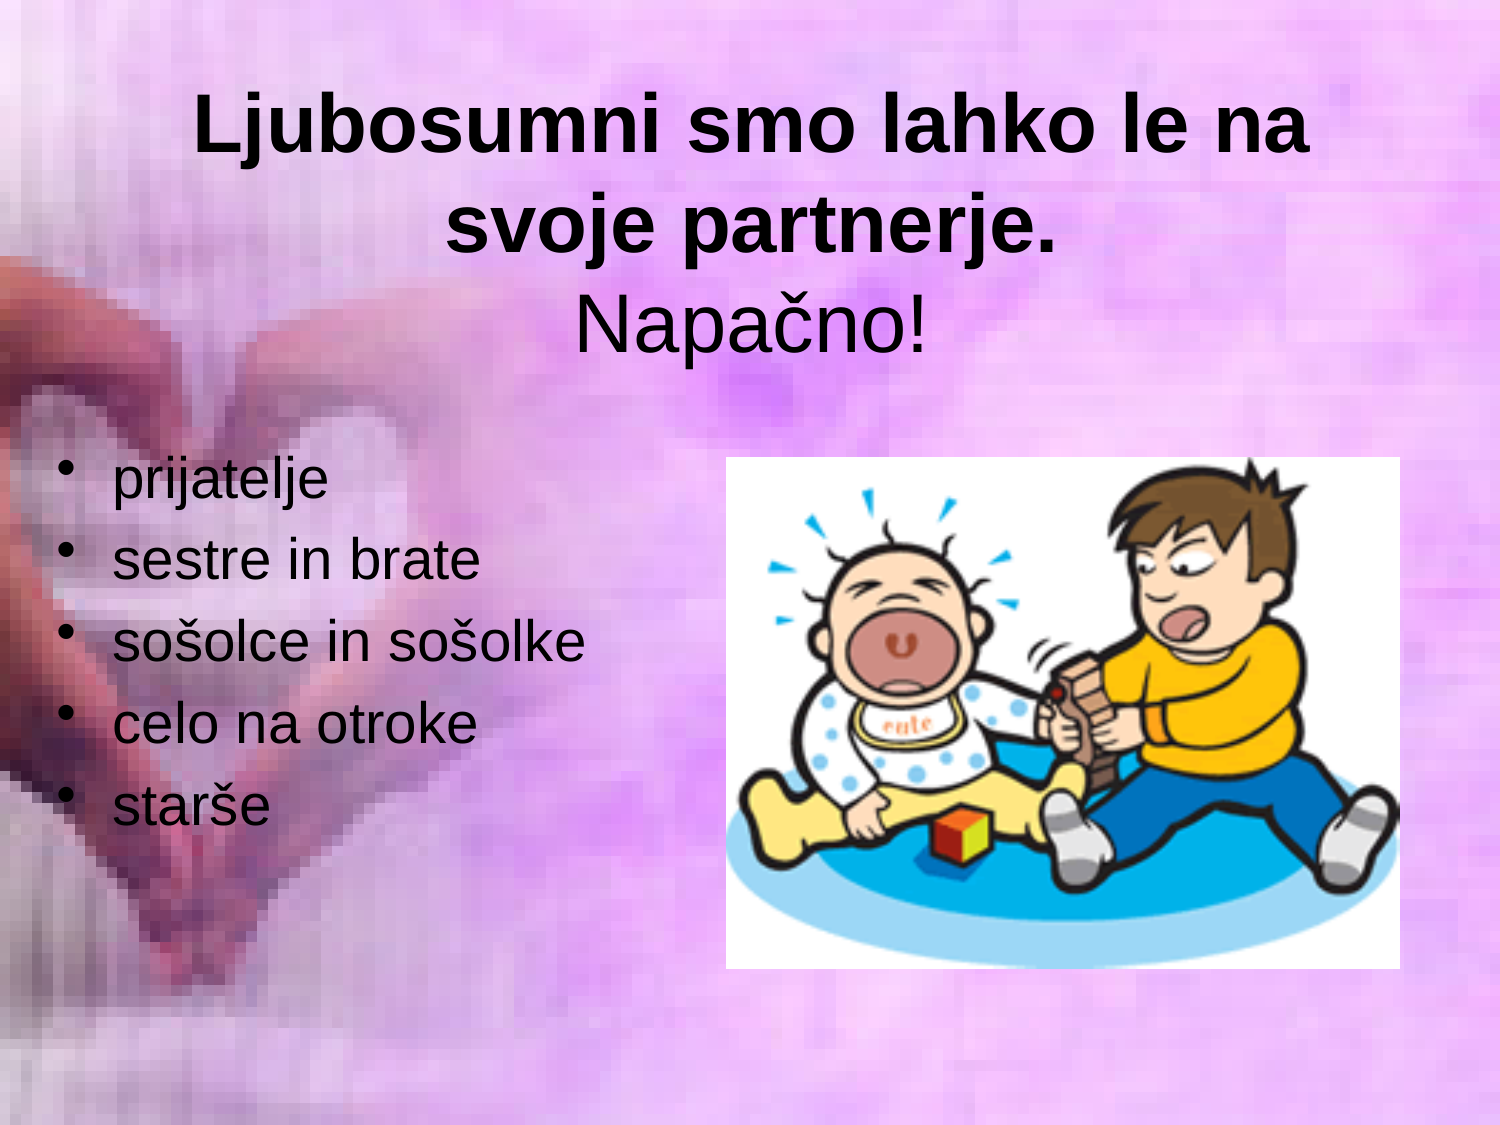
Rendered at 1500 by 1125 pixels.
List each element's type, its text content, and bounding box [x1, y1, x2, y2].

list prijatelje sestre in brate sošolce in sošolke celo na otroke starše [41, 432, 704, 1125]
title Ljubosumni smo lahko le na svoje partnerje. Napačno! [76, 125, 1427, 313]
picture [0, 0, 1500, 1125]
